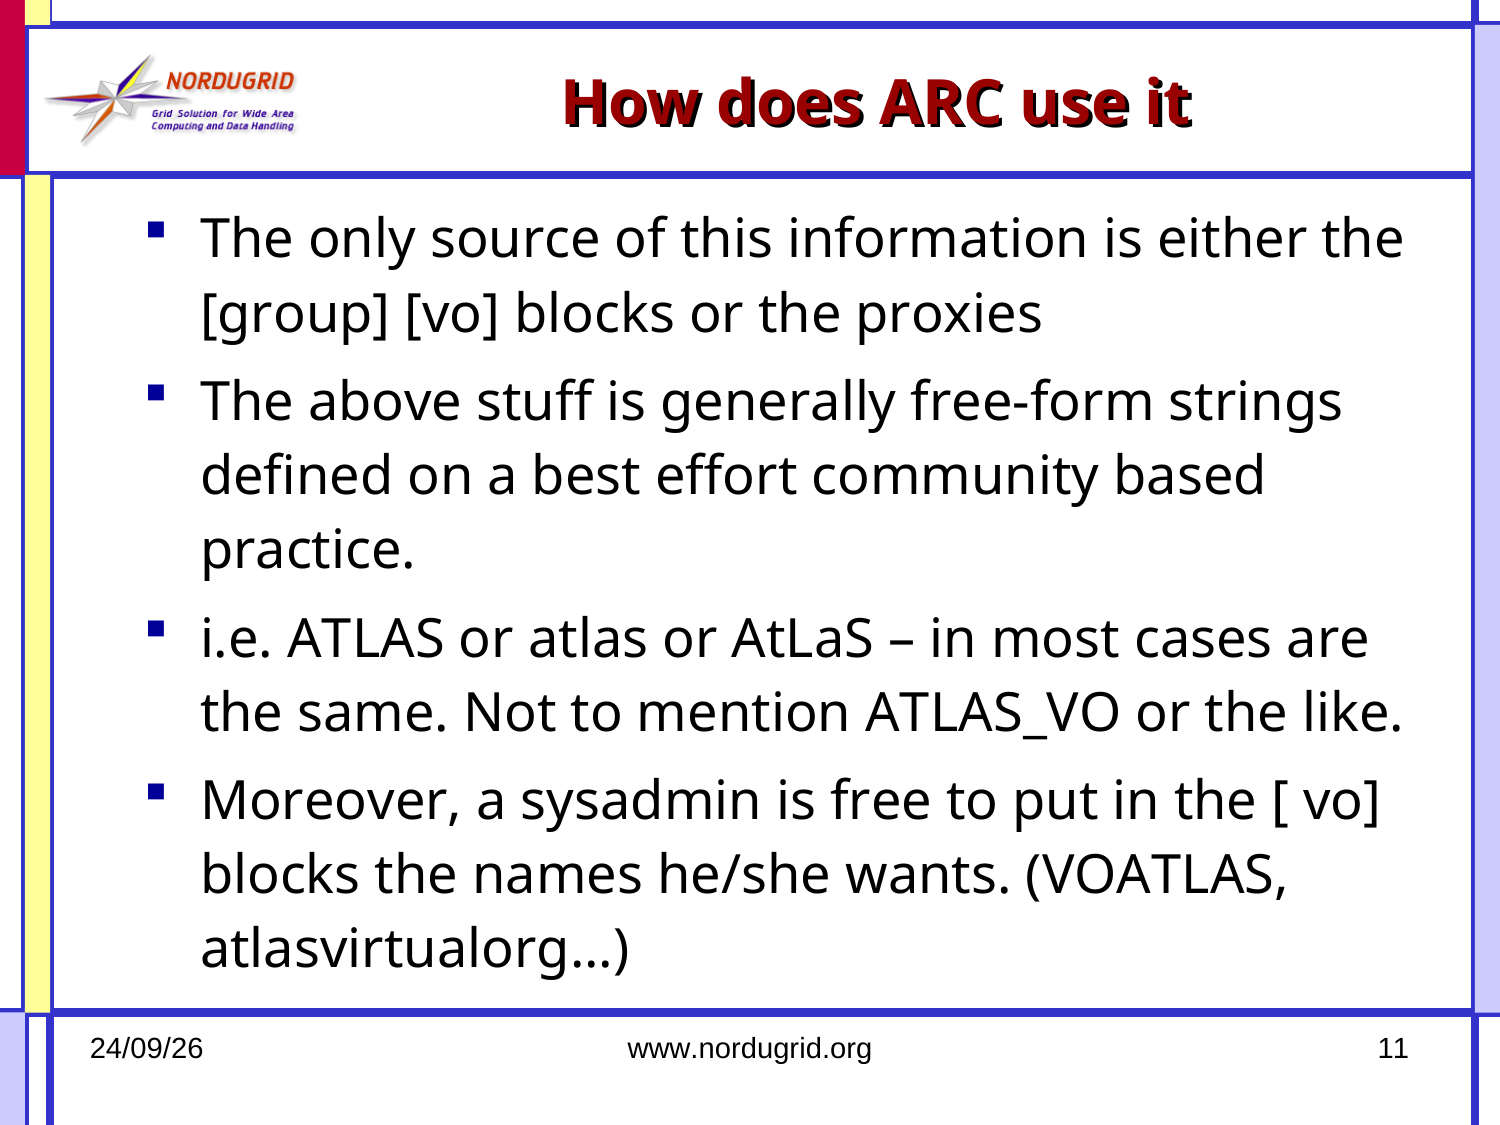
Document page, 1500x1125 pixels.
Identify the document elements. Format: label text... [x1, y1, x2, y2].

list The only source of this information is either the [group] [vo] blocks or the proxies The above stuff is generally free-form strings defined on a best effort community based practice. i.e. ATLAS or atlas or AtLaS – in most cases are the same. Not to mention ATLAS_VO or the like. Moreover, a sysadmin is free to put in the [ vo] blocks the names he/she wants. (VOATLAS, atlasvirtualorg...) [87, 200, 1426, 1125]
picture [40, 49, 301, 148]
title How does ARC use it [324, 17, 1428, 183]
